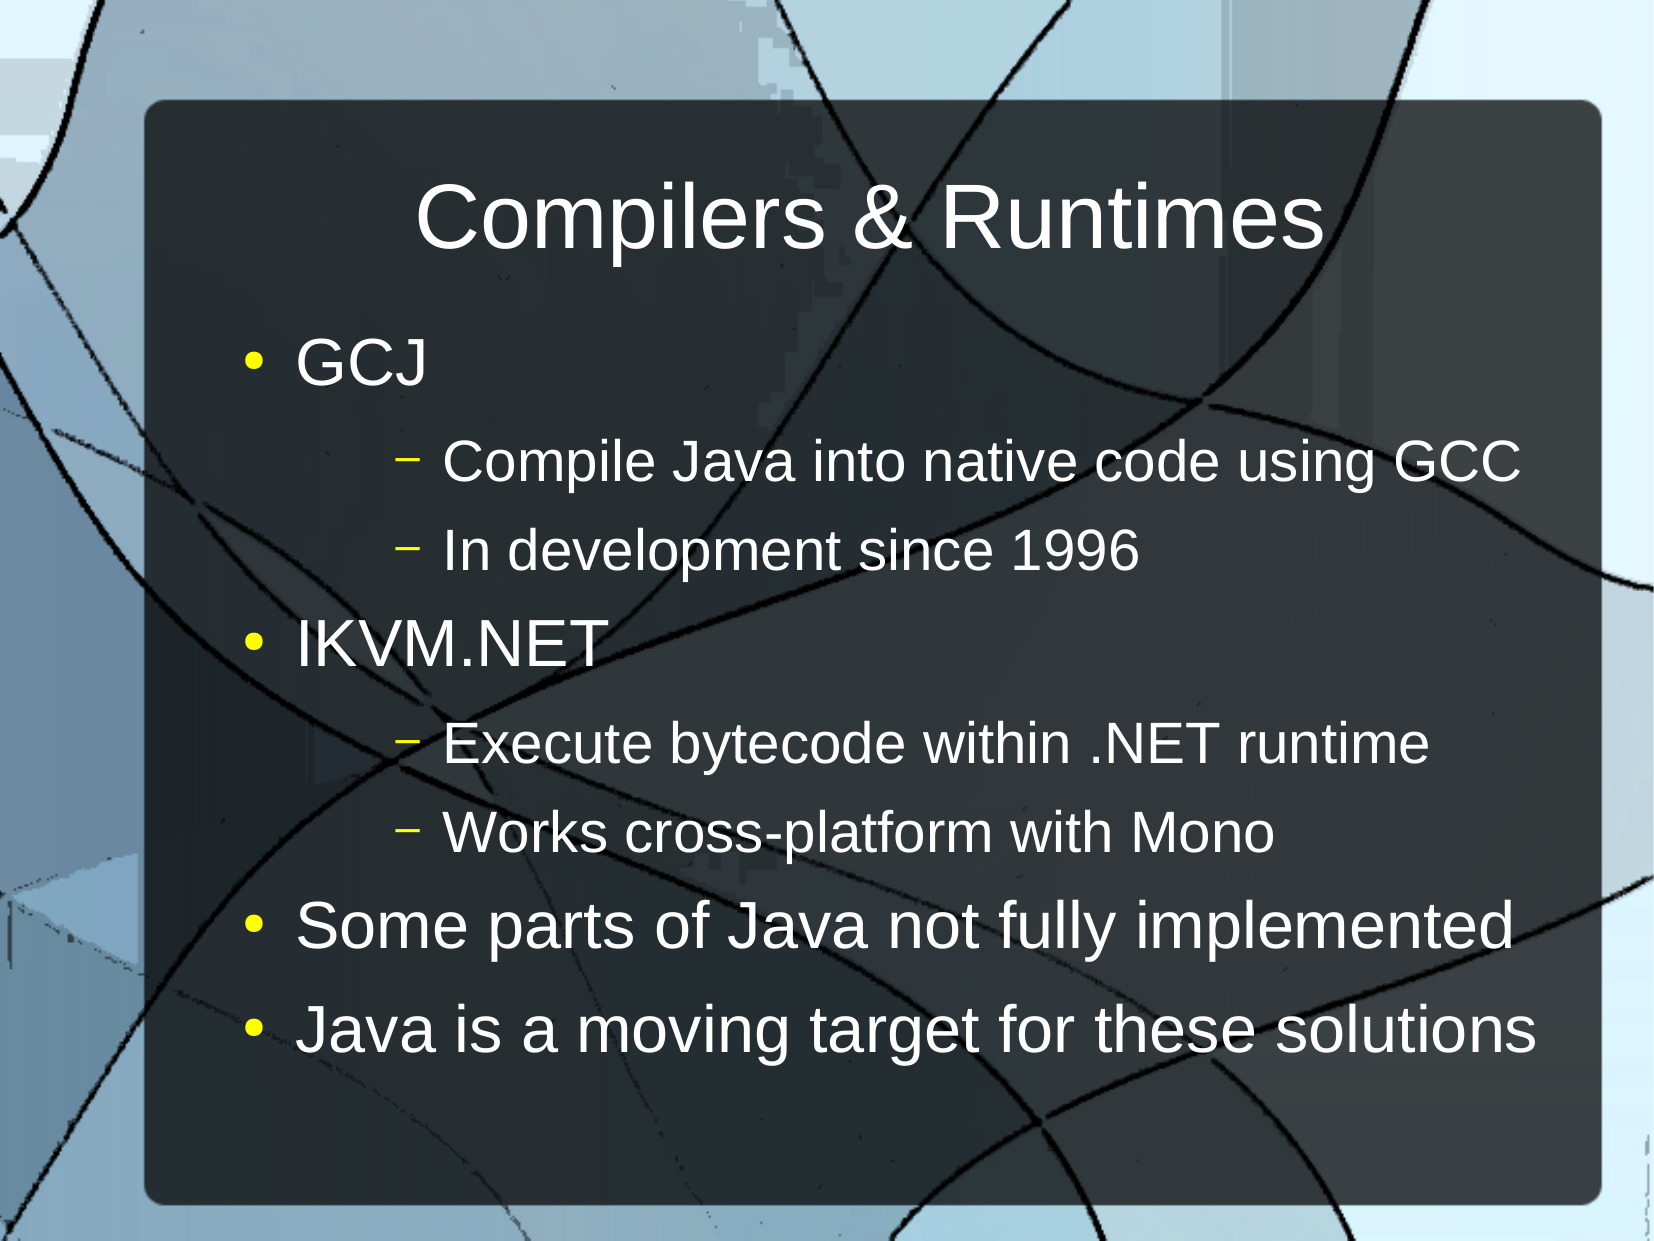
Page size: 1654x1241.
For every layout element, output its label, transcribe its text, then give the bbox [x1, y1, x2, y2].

title Compilers & Runtimes [159, 108, 1583, 325]
picture [0, 0, 1654, 1241]
list GCJ Compile Java into native code using GCC In development since 1996 IKVM.NET Execute bytecode within .NET runtime Works cross-platform with Mono Some parts of Java not fully implemented Java is a moving target for these solutions [206, 324, 1571, 1195]
